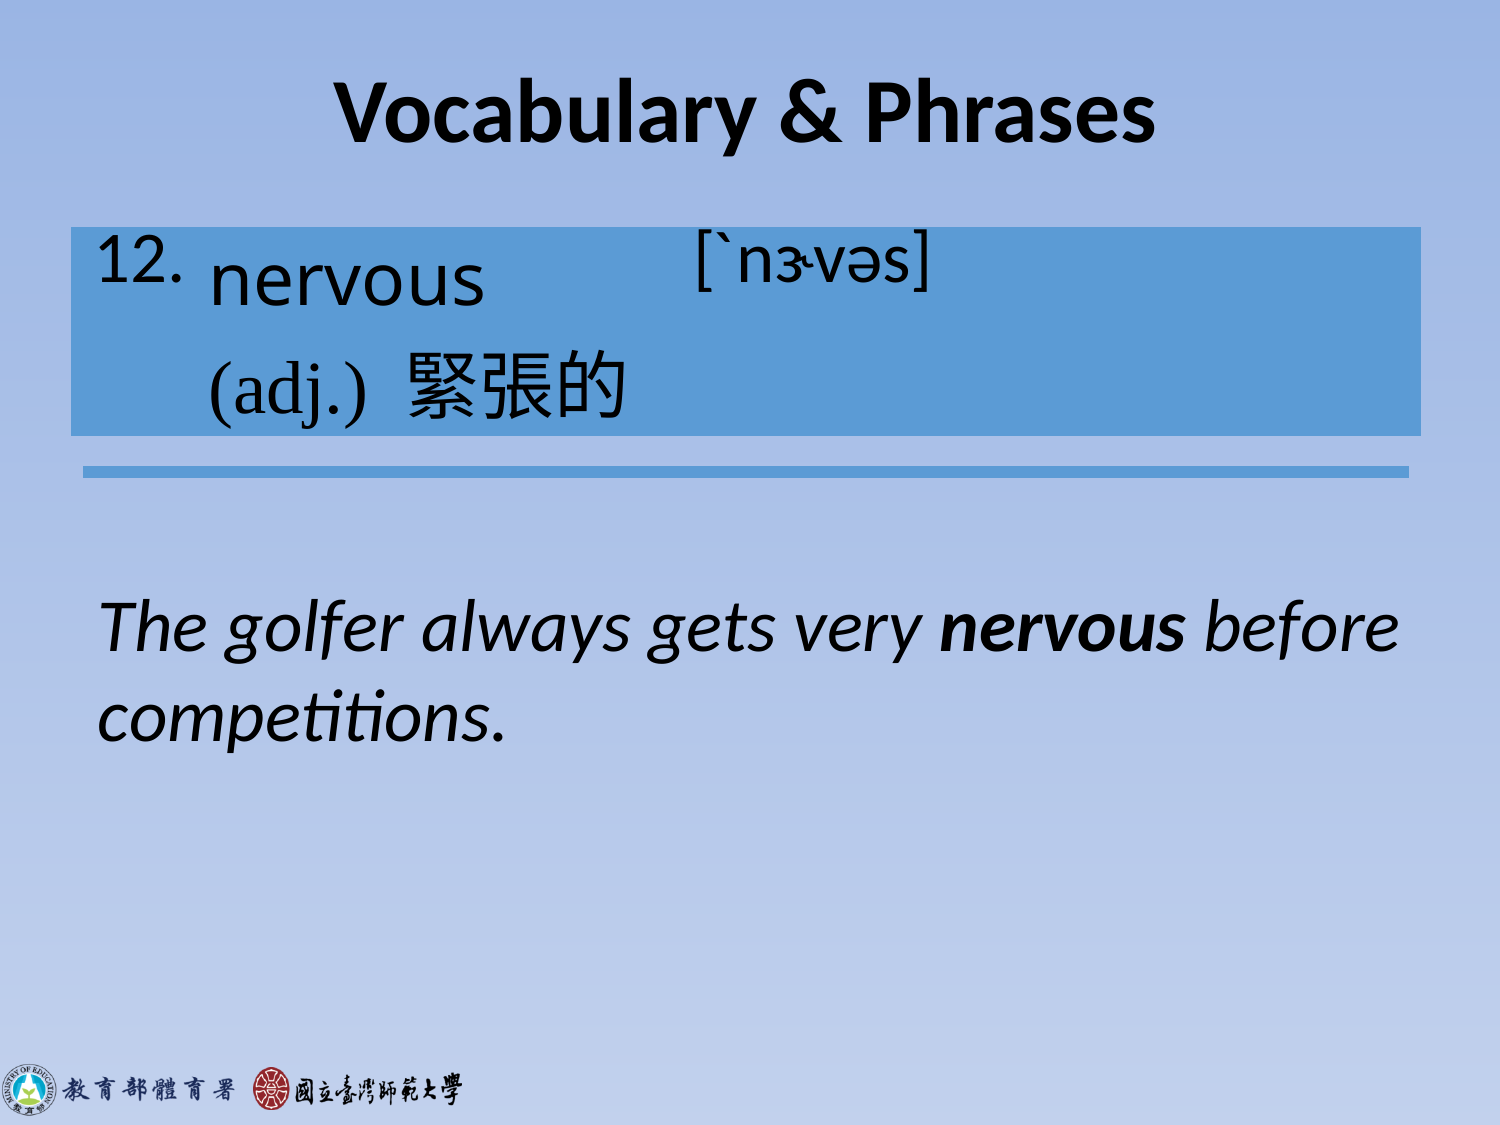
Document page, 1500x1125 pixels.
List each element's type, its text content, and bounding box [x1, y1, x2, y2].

text_box [83, 466, 1409, 478]
table_header [ˋnɝvəs] [693, 227, 1421, 327]
title Vocabulary & Phrases [70, 11, 1421, 200]
table_header nervous [209, 227, 693, 327]
table_header 12. [71, 227, 209, 327]
table_cell [71, 327, 209, 436]
table_cell (adj.) 緊張的 [209, 327, 1421, 436]
text_box The golfer always gets very nervous before competitions. [82, 568, 1433, 766]
